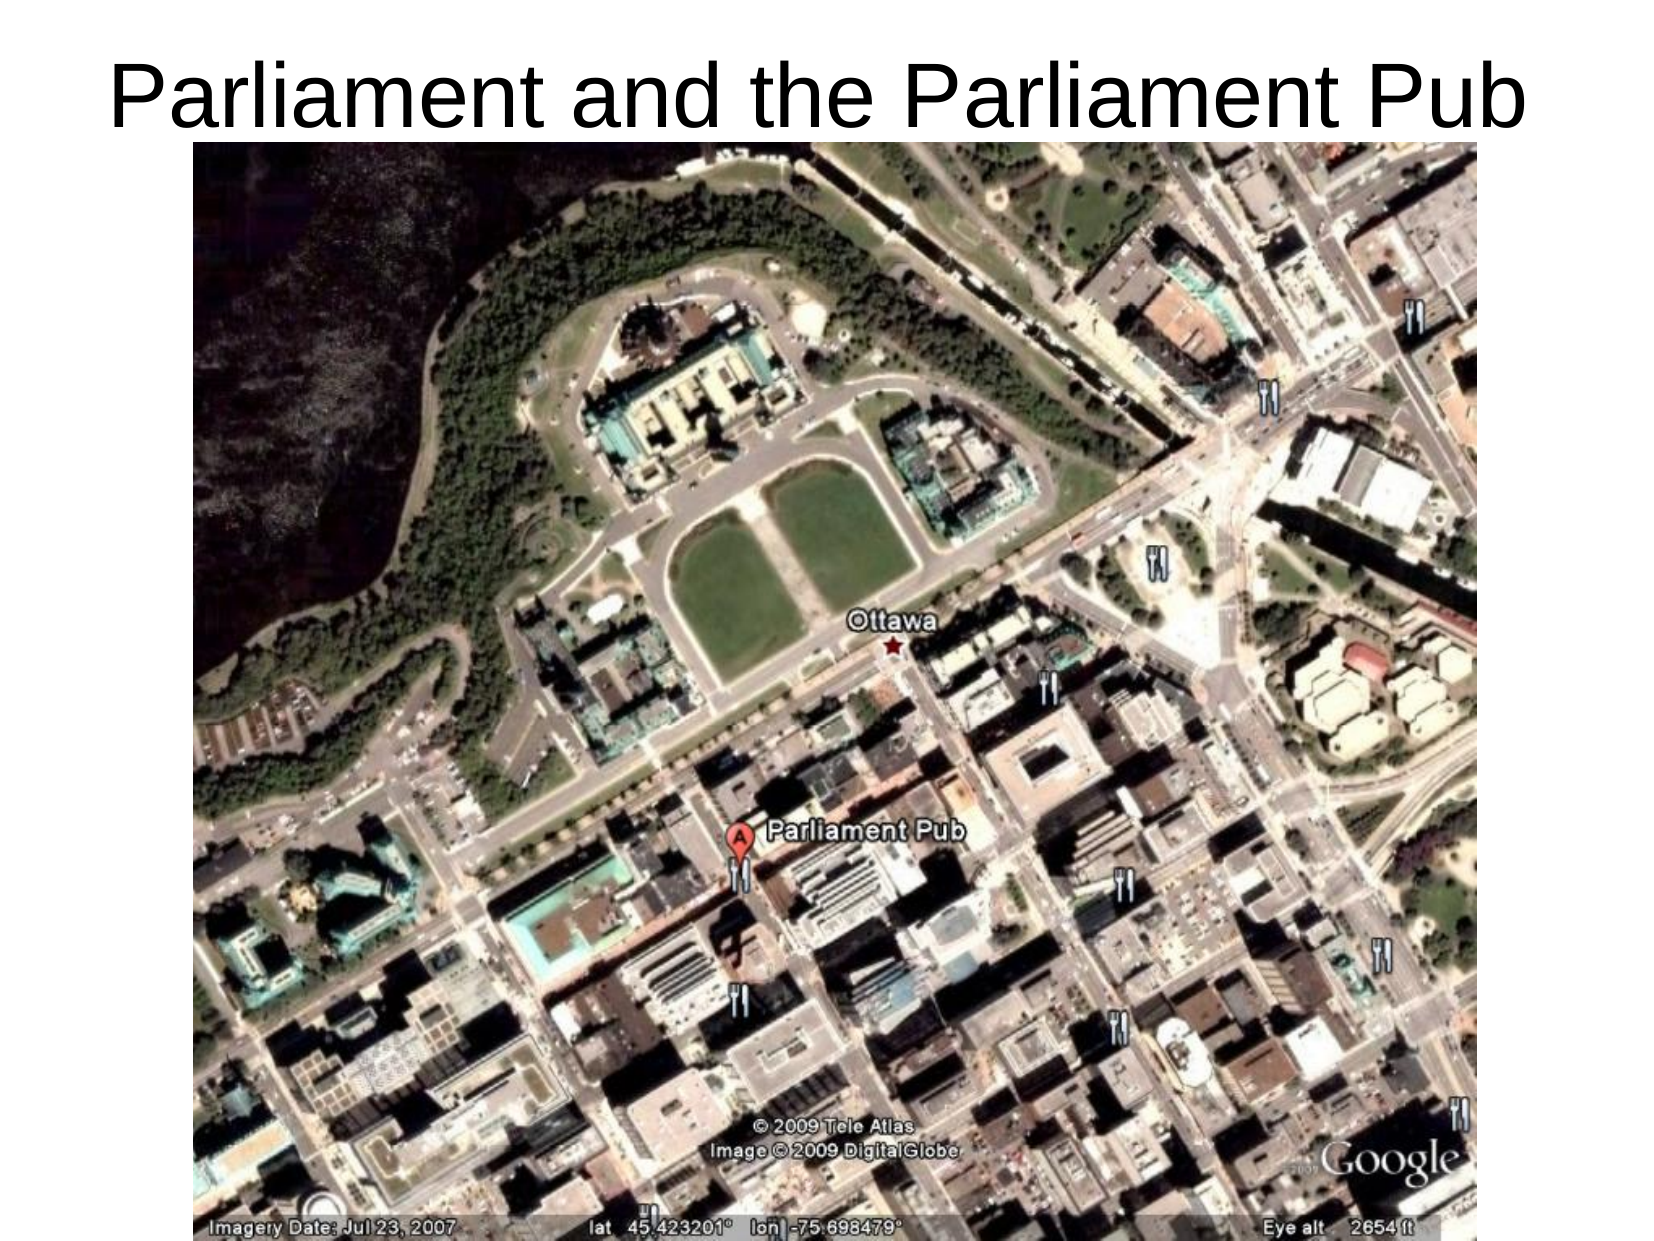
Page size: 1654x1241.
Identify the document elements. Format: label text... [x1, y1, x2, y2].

title Parliament and the Parliament Pub [74, 0, 1563, 193]
picture [193, 142, 1477, 1241]
